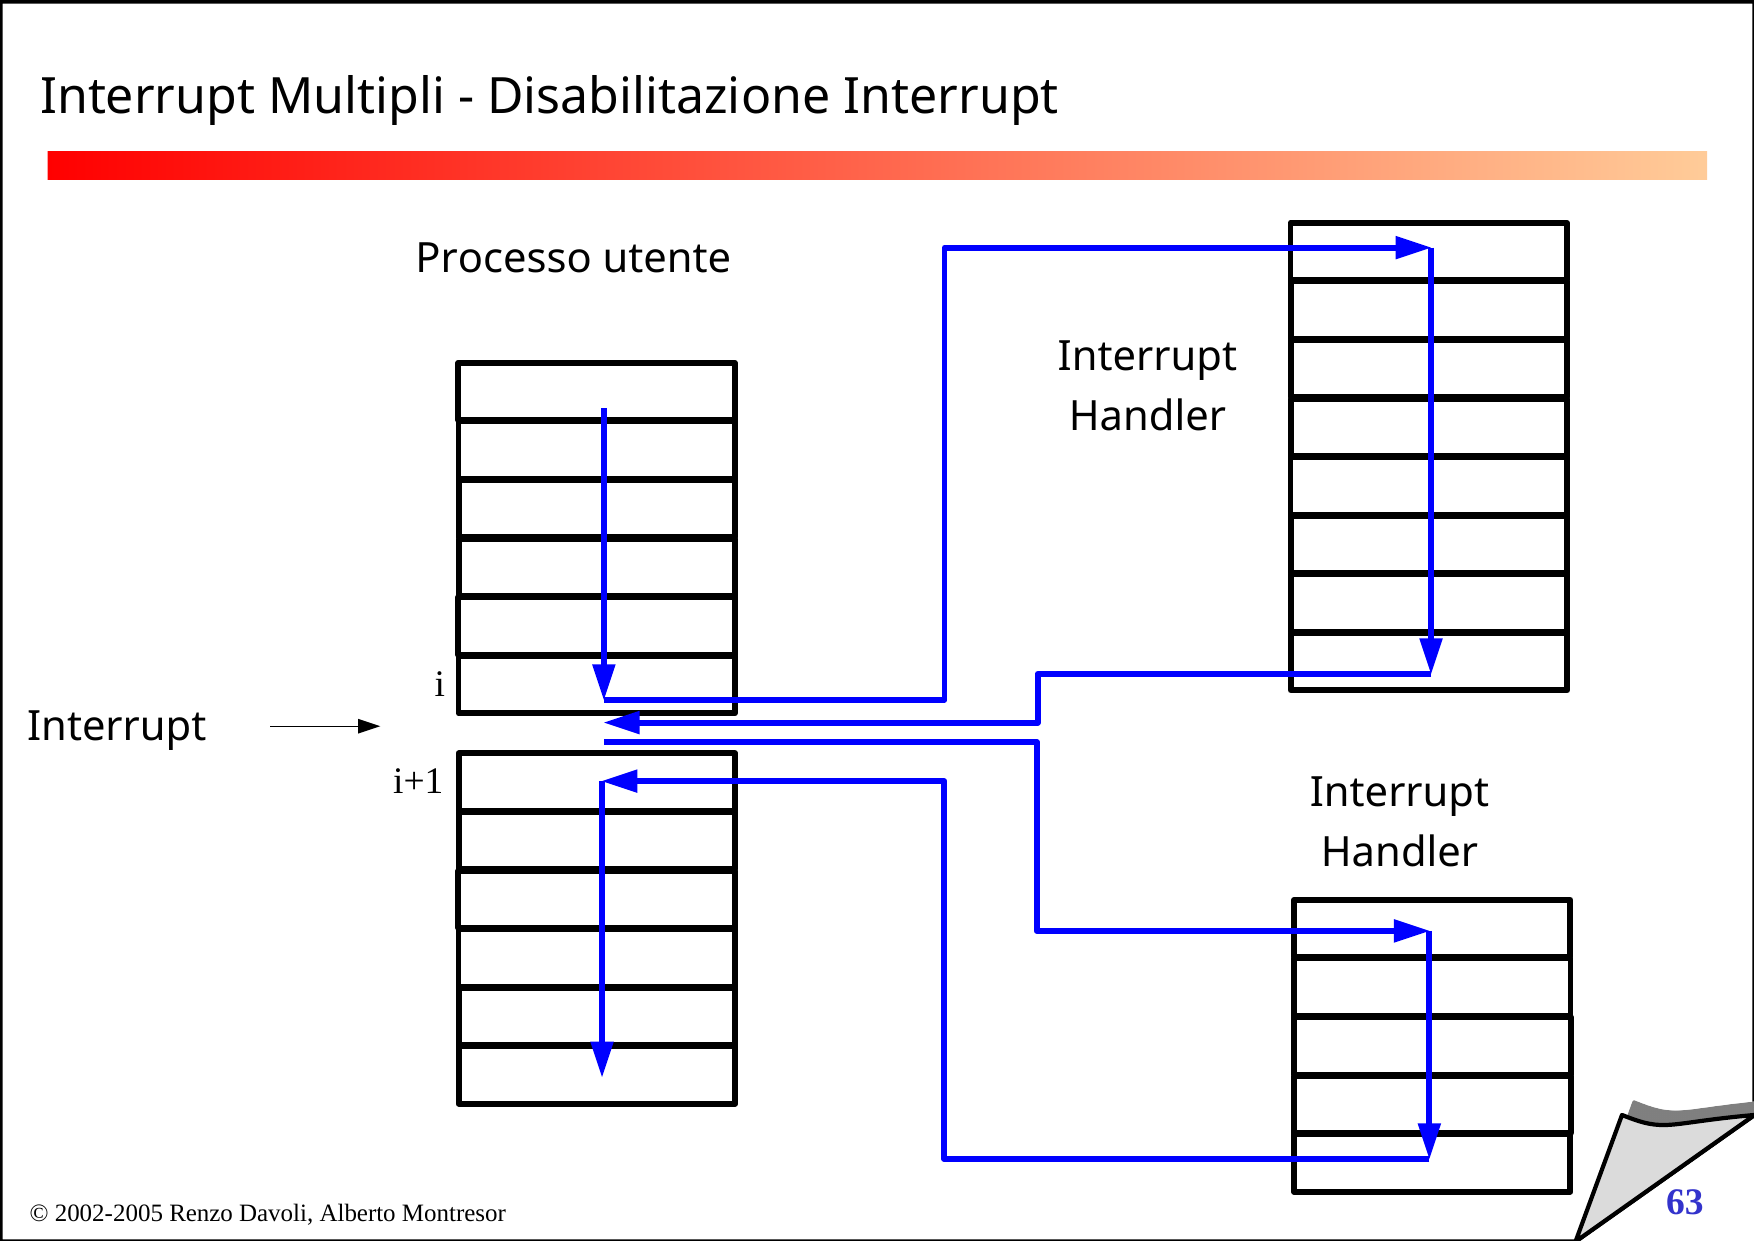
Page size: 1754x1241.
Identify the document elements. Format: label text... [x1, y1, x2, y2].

text_box i+1 [393, 758, 453, 806]
text_box Interrupt [27, 692, 251, 757]
text_box i [434, 660, 447, 708]
text_box Interrupt Handler [1057, 322, 1281, 455]
text_box Interrupt Handler [1309, 759, 1534, 891]
text_box Processo utente [415, 225, 780, 290]
title Interrupt Multipli - Disabilitazione Interrupt [40, 49, 1714, 144]
